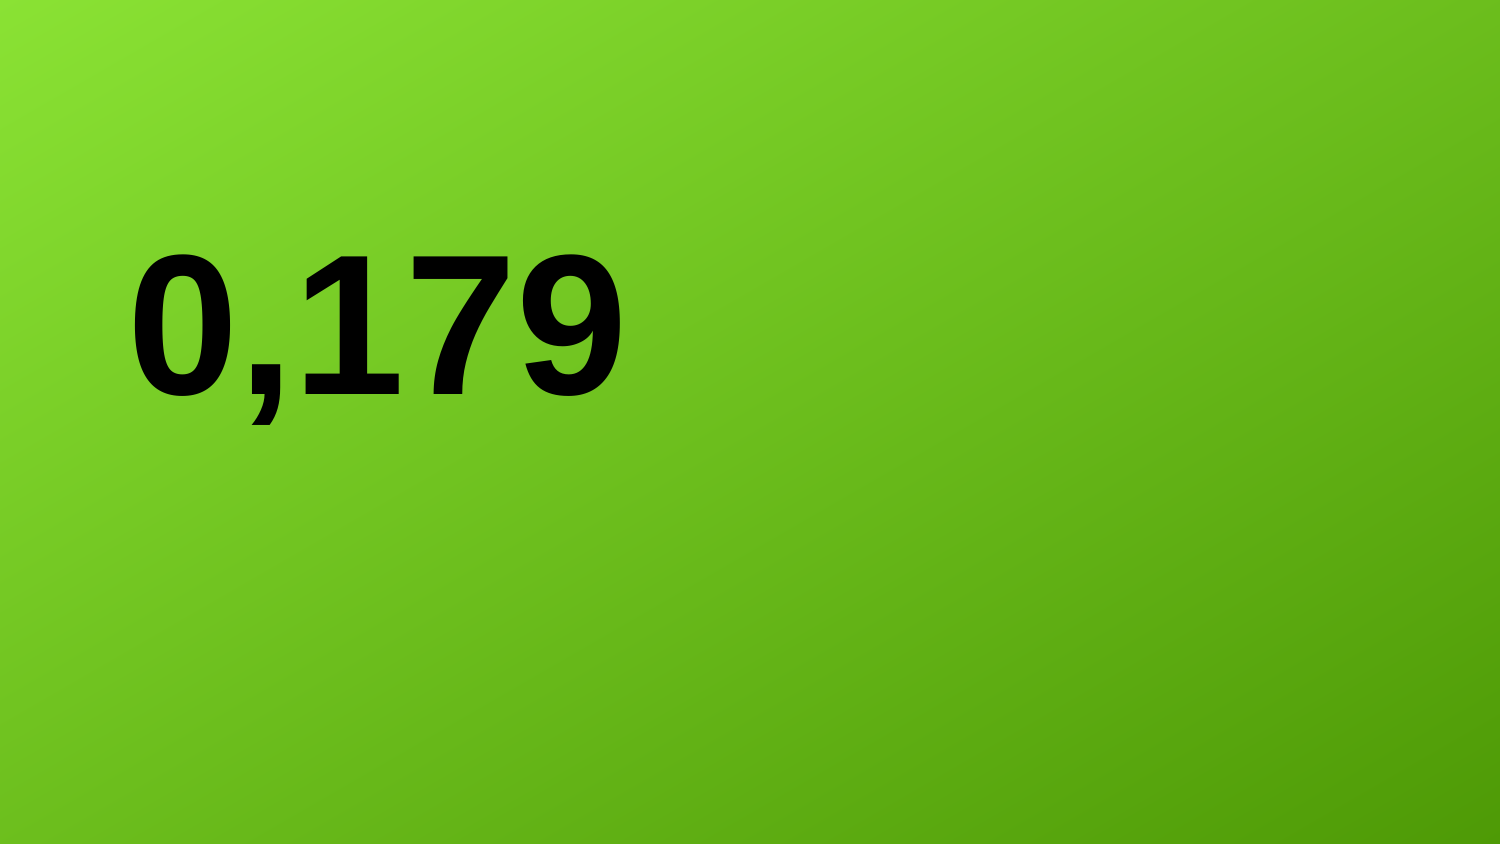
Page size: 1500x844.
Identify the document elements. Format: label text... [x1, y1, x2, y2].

text_box 0,179 [551, 276, 591, 326]
text_box 0,179 [162, 276, 202, 374]
text_box 0,179 [112, 259, 1388, 450]
